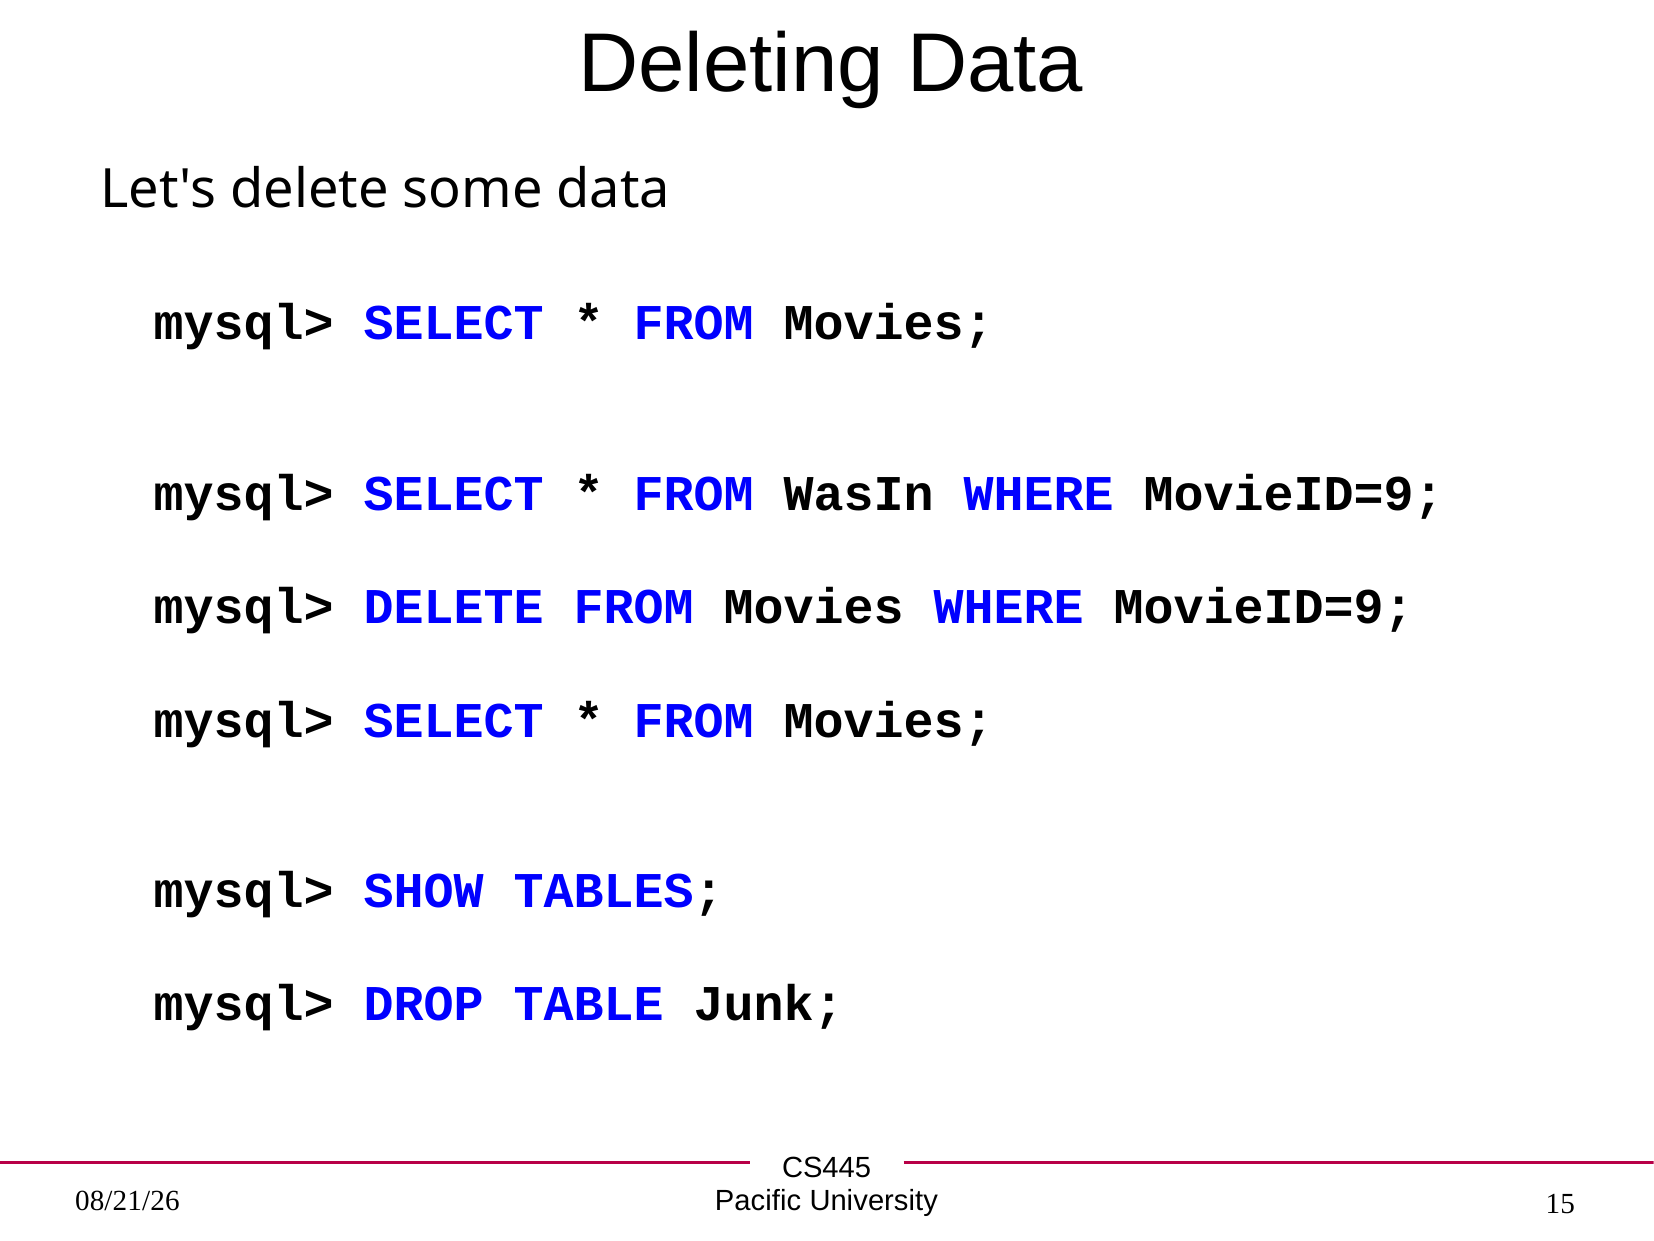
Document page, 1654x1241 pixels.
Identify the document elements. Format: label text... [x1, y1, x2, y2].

list Let's delete some data mysql> SELECT * FROM Movies; mysql> SELECT * FROM WasIn WHERE MovieID=9; mysql> DELETE FROM Movies WHERE MovieID=9; mysql> SELECT * FROM Movies; mysql> SHOW TABLES; mysql> DROP TABLE Junk; [82, 150, 1571, 1111]
title Deleting Data [86, 15, 1576, 109]
